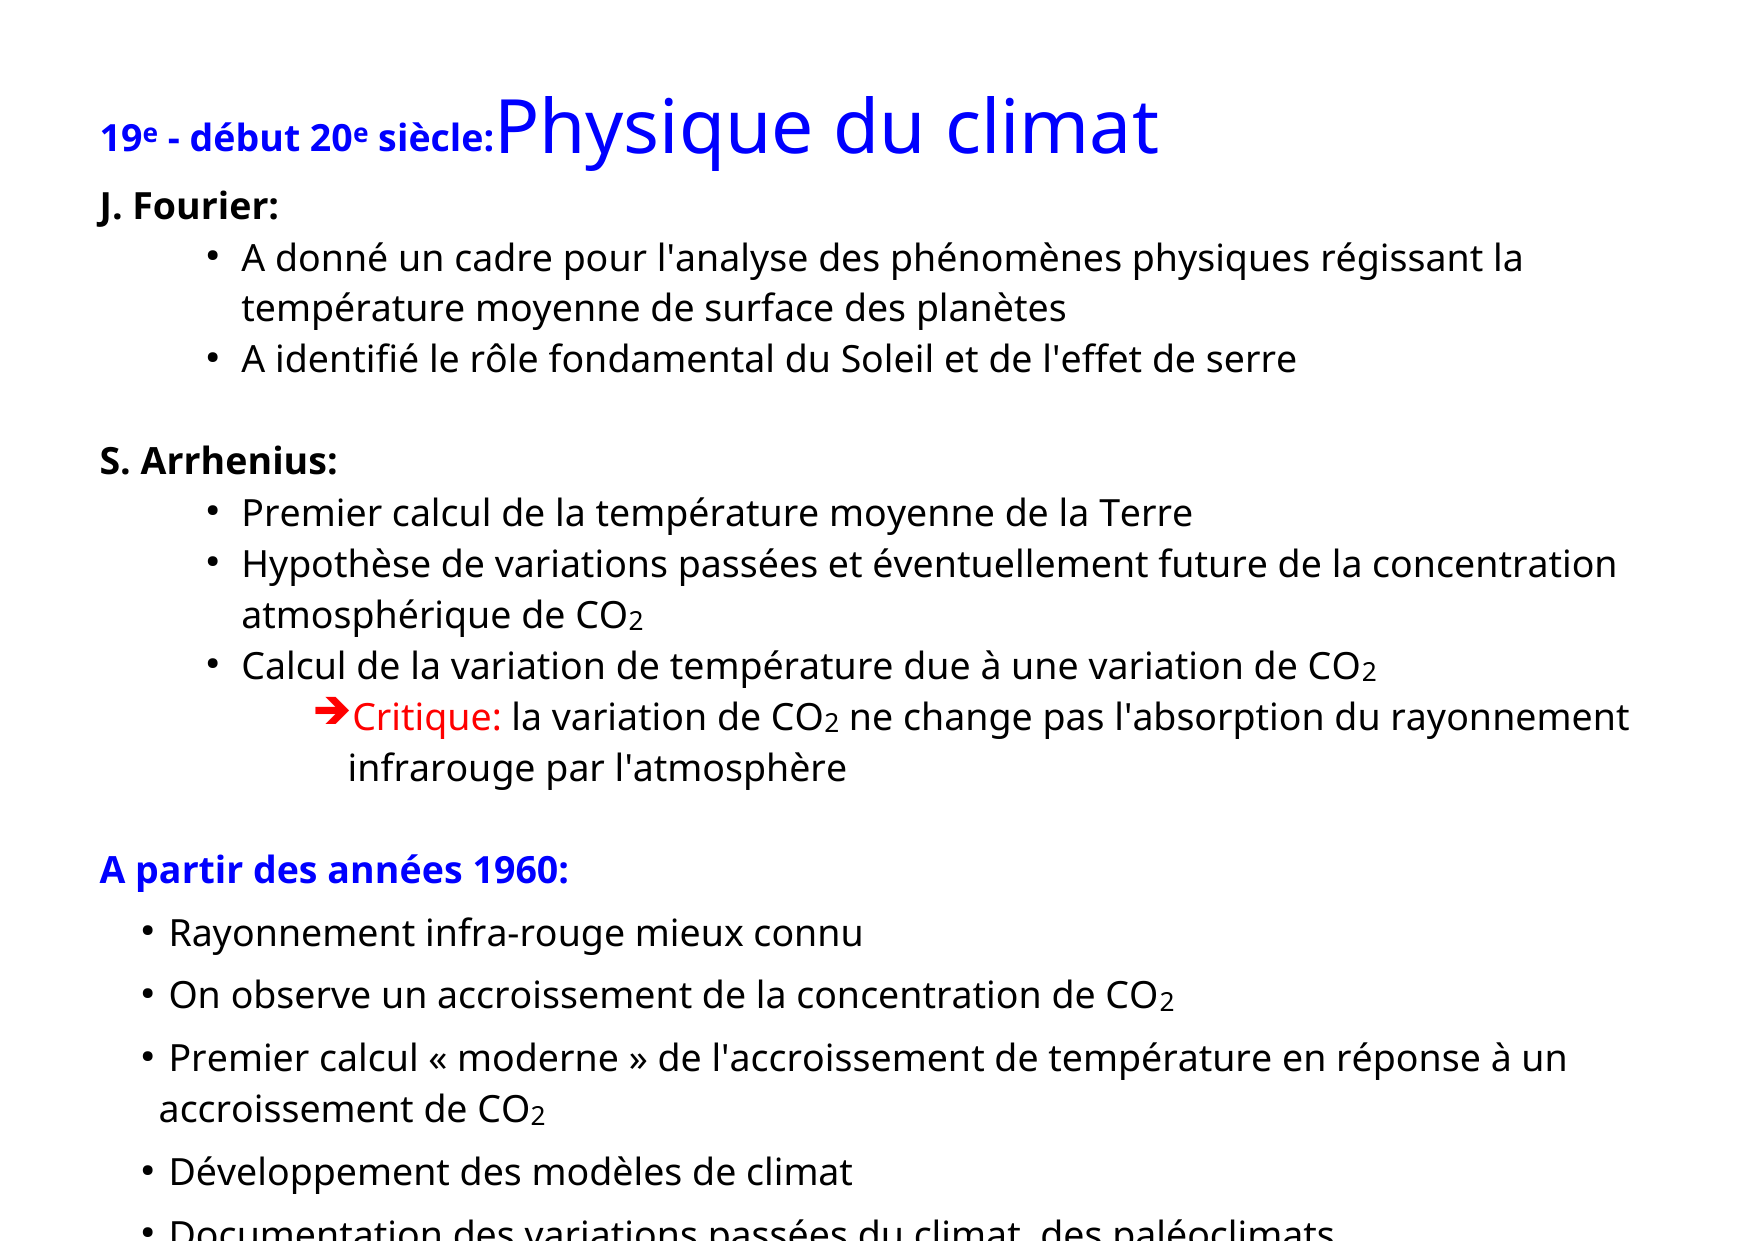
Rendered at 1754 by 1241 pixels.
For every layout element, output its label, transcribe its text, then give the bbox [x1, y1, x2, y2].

title Physique du climat [82, 21, 1571, 146]
text_box 19e - début 20e siècle: J. Fourier: A donné un cadre pour l'analyse des phénomènes physiques régissant la température moyenne de surface des planètes A identifié le rôle fondamental du Soleil et de l'effet de serre S. Arrhenius: Premier calcul de la température moyenne de la Terre Hypothèse de variations passées et éventuellement future de la concentration atmosphérique de CO2 Calcul de la variation de température due à une variation de CO2 Critique: la variation de CO2 ne change pas l'absorption du rayonnement infrarouge par l'atmosphère A partir des années 1960: Rayonnement infra-rouge mieux connu On observe un accroissement de la concentration de CO2 Premier calcul « moderne » de l'accroissement de température en réponse à un accroissement de CO2 Développement des modèles de climat Documentation des variations passées du climat, des paléoclimats [84, 103, 1717, 1153]
